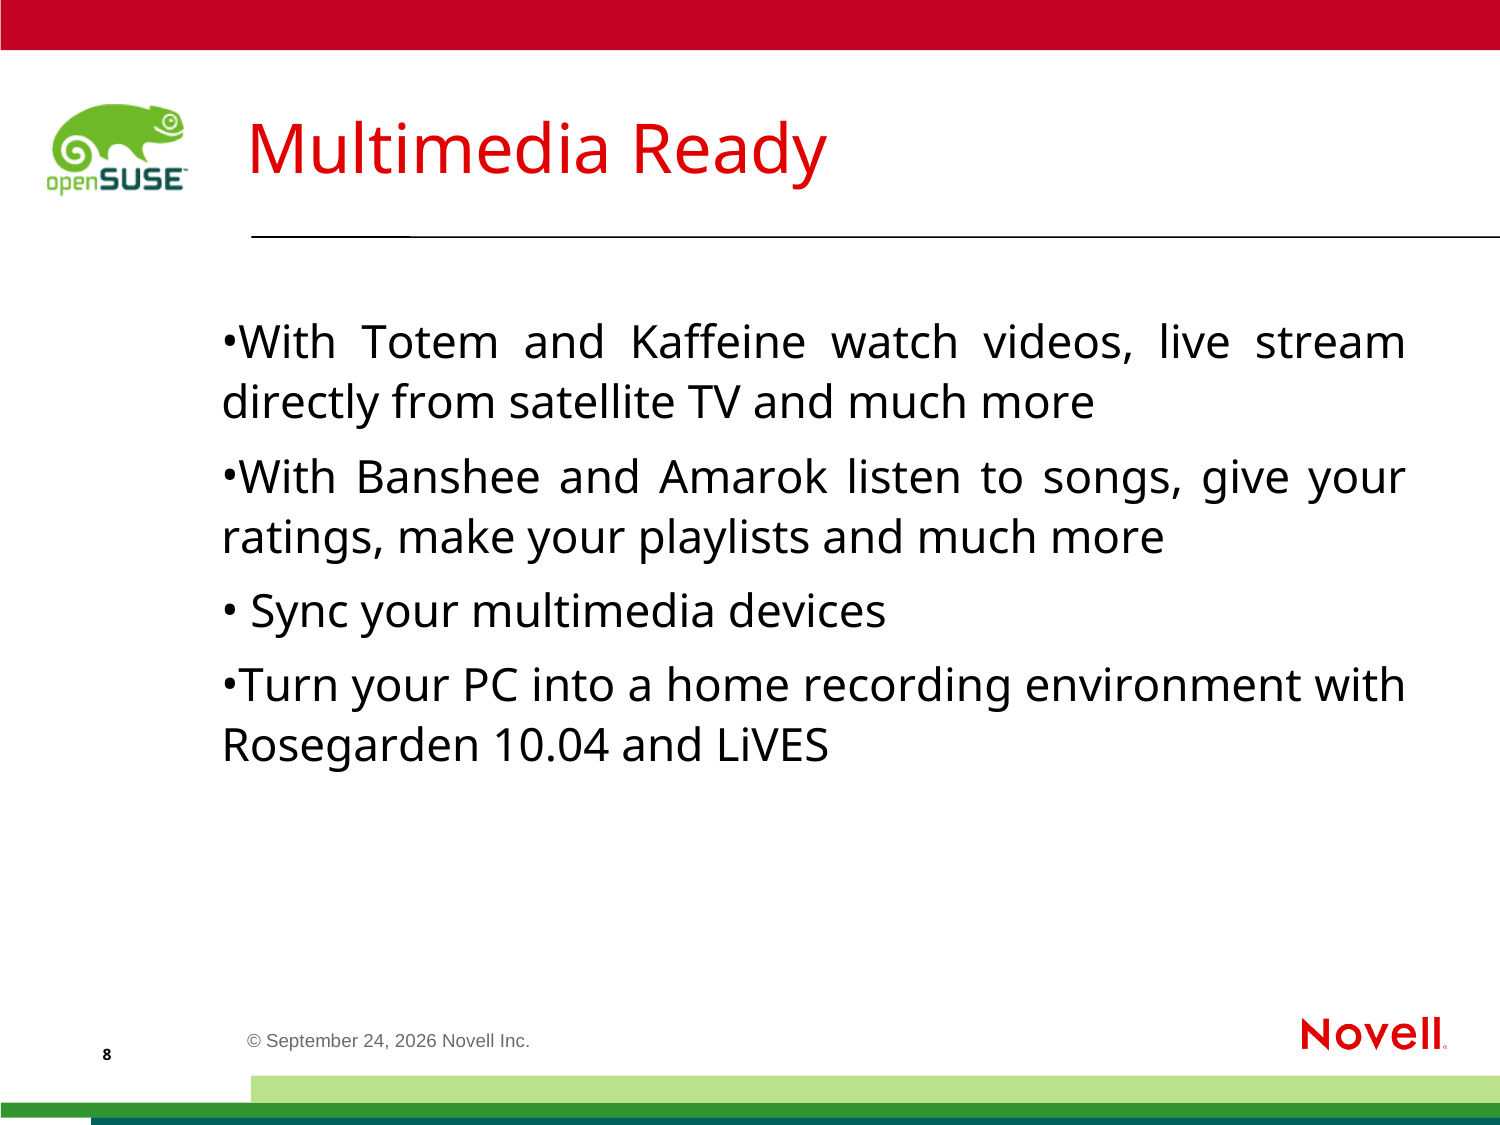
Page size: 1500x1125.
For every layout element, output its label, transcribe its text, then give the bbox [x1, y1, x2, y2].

picture [47, 104, 188, 197]
title Multimedia Ready [246, 60, 1409, 239]
list With Totem and Kaffeine watch videos, live stream directly from satellite TV and much more With Banshee and Amarok listen to songs, give your ratings, make your playlists and much more Sync your multimedia devices Turn your PC into a home recording environment with Rosegarden 10.04 and LiVES [206, 303, 1423, 857]
picture [1295, 1011, 1453, 1056]
